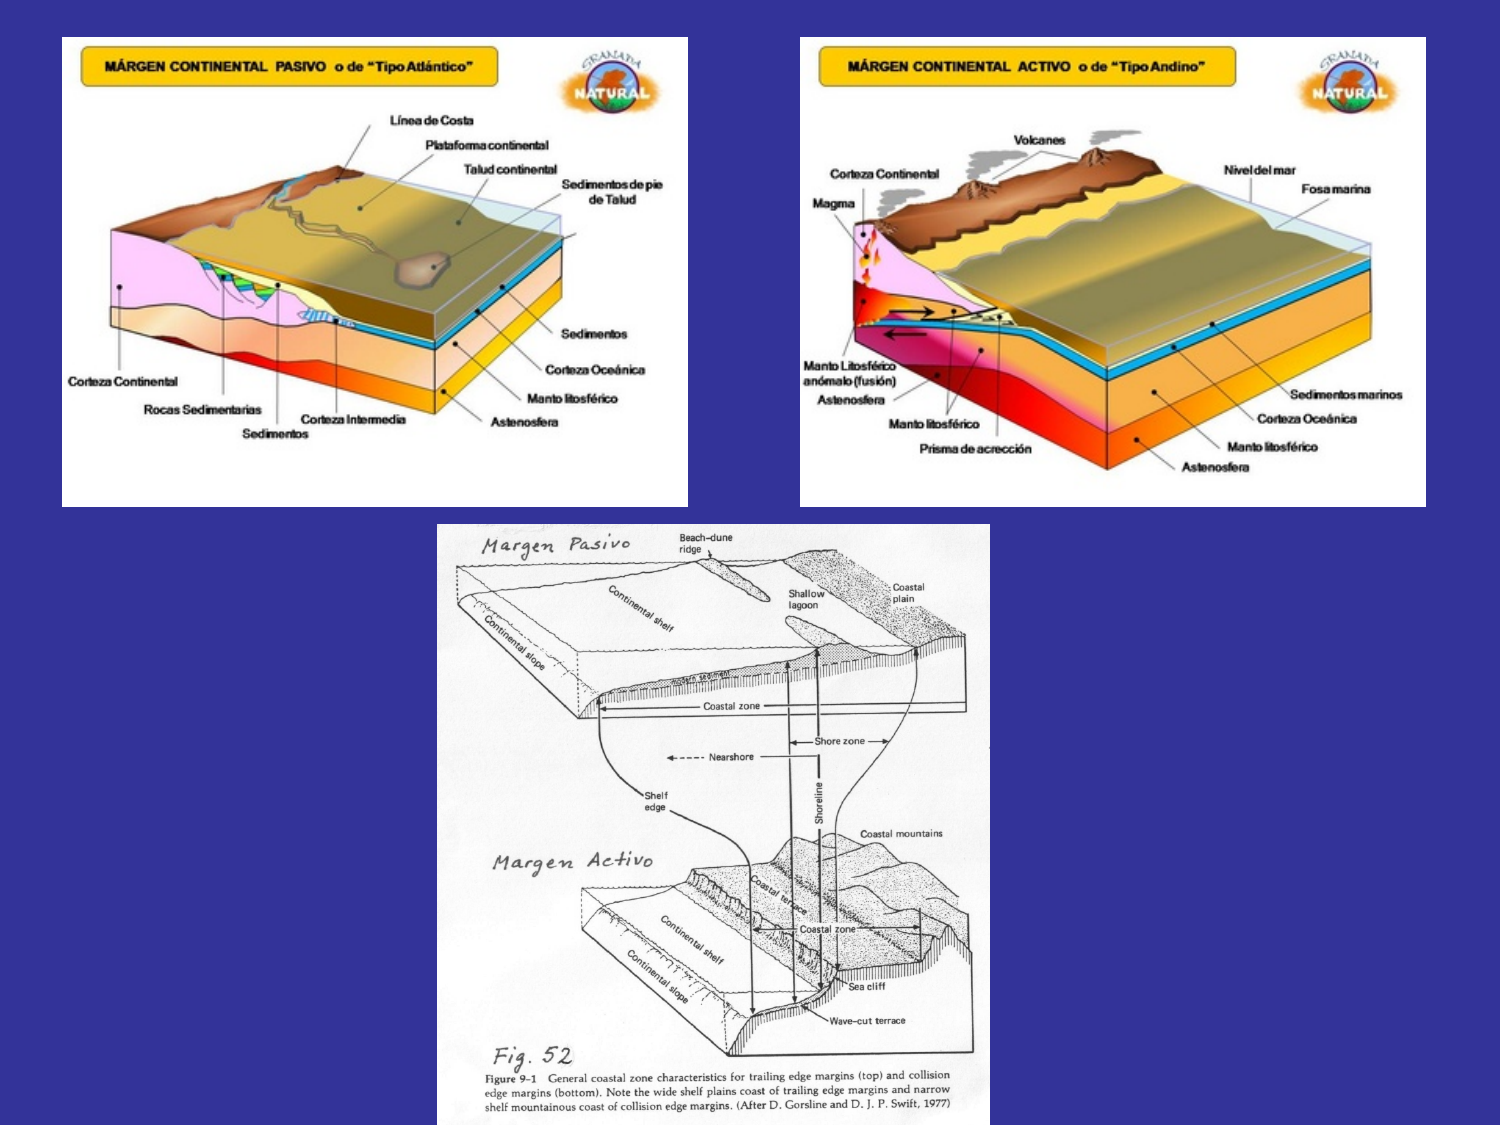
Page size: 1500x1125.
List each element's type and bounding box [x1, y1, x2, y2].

picture [800, 37, 1426, 507]
picture [62, 37, 688, 507]
picture [437, 524, 990, 1125]
